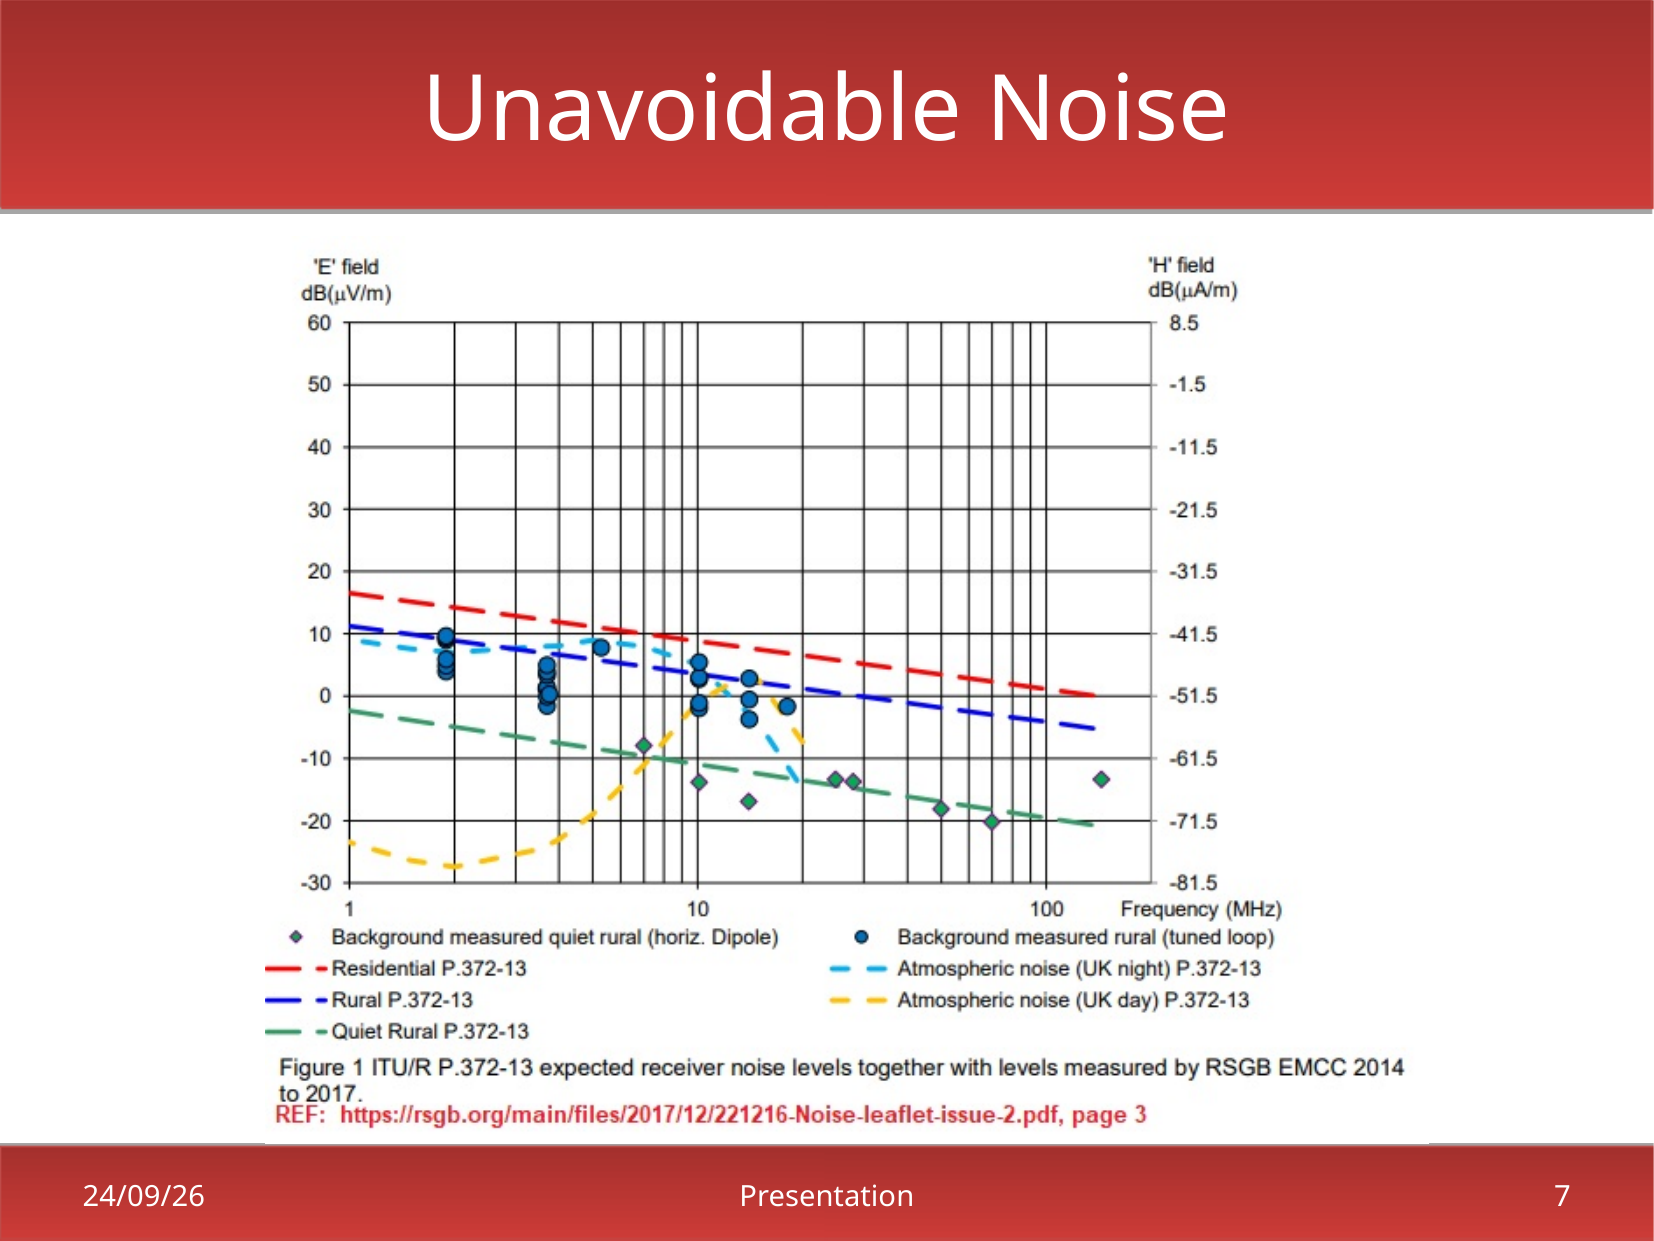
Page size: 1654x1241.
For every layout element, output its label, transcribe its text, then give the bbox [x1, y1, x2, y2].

title Unavoidable Noise [59, 31, 1595, 178]
picture [0, 236, 1654, 1241]
picture [0, 0, 1654, 214]
